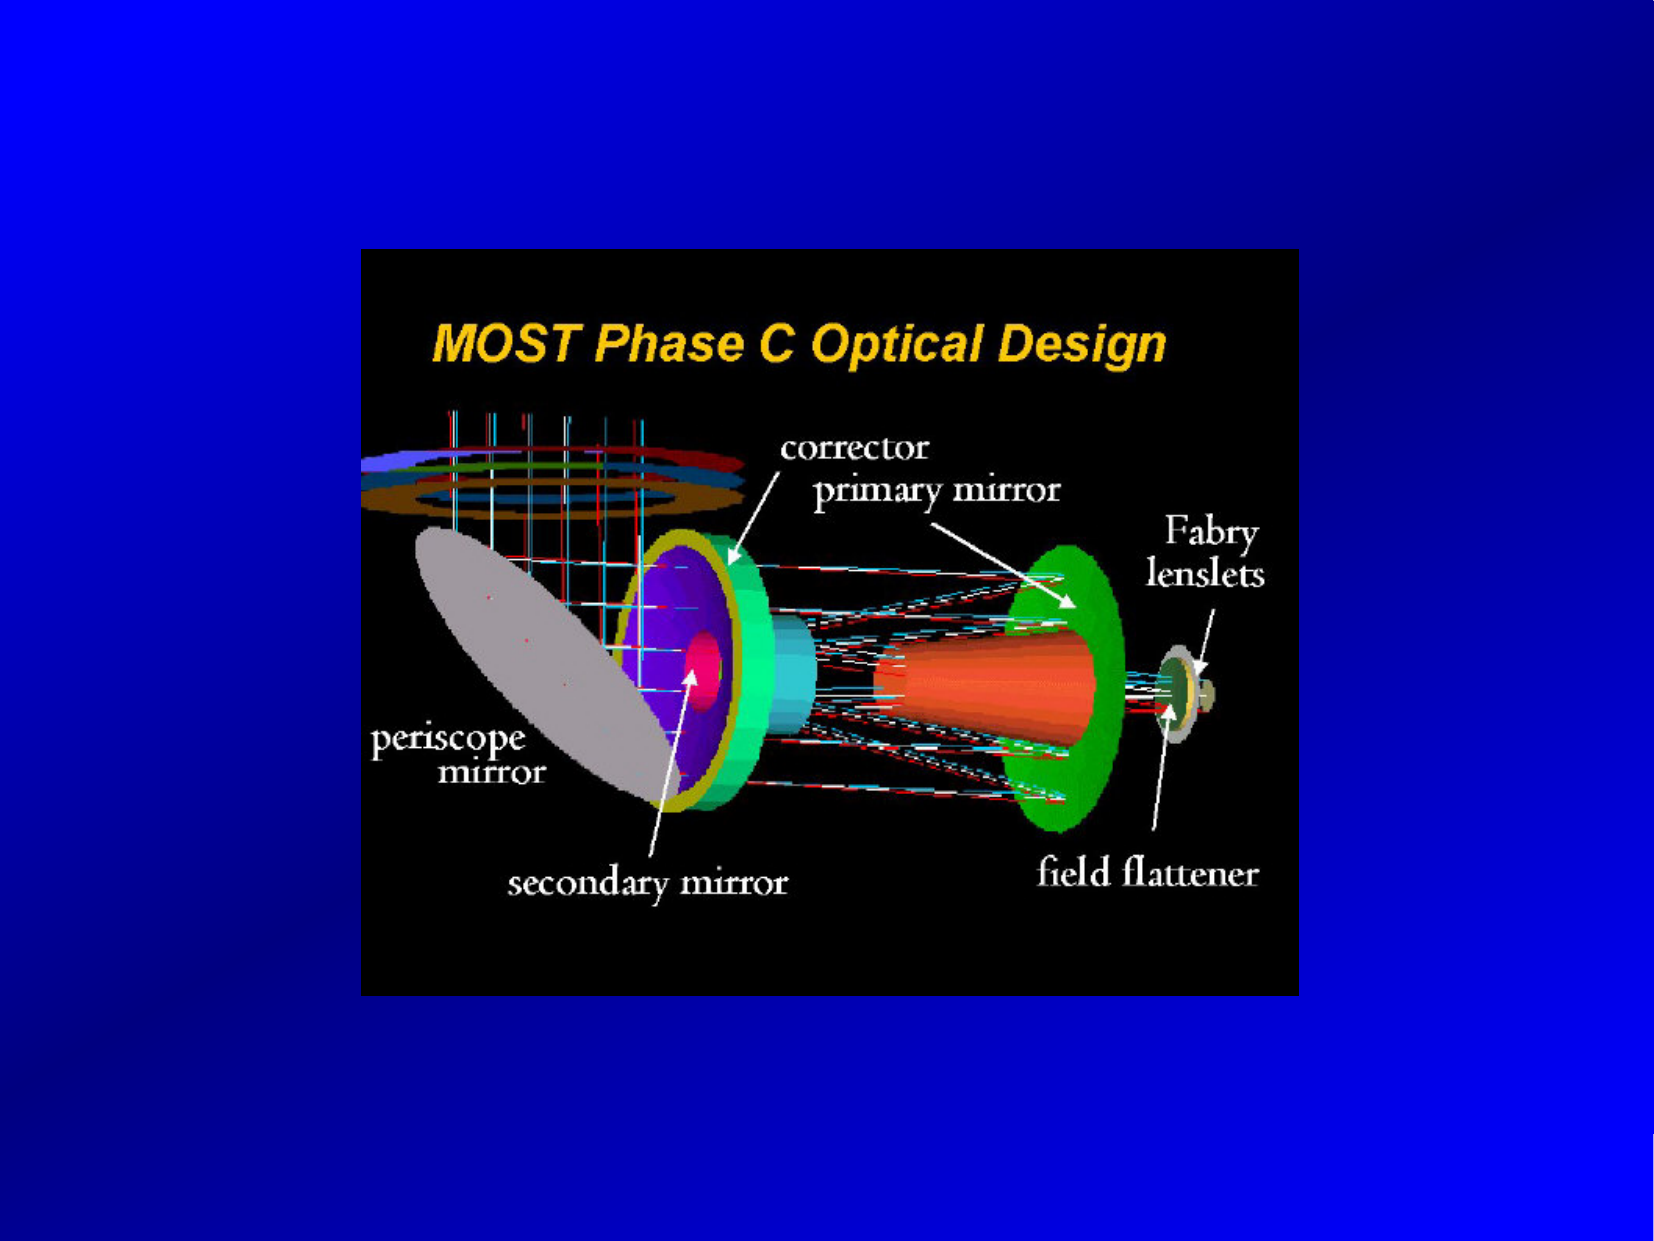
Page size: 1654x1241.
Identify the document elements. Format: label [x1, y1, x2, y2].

picture [361, 249, 1299, 996]
